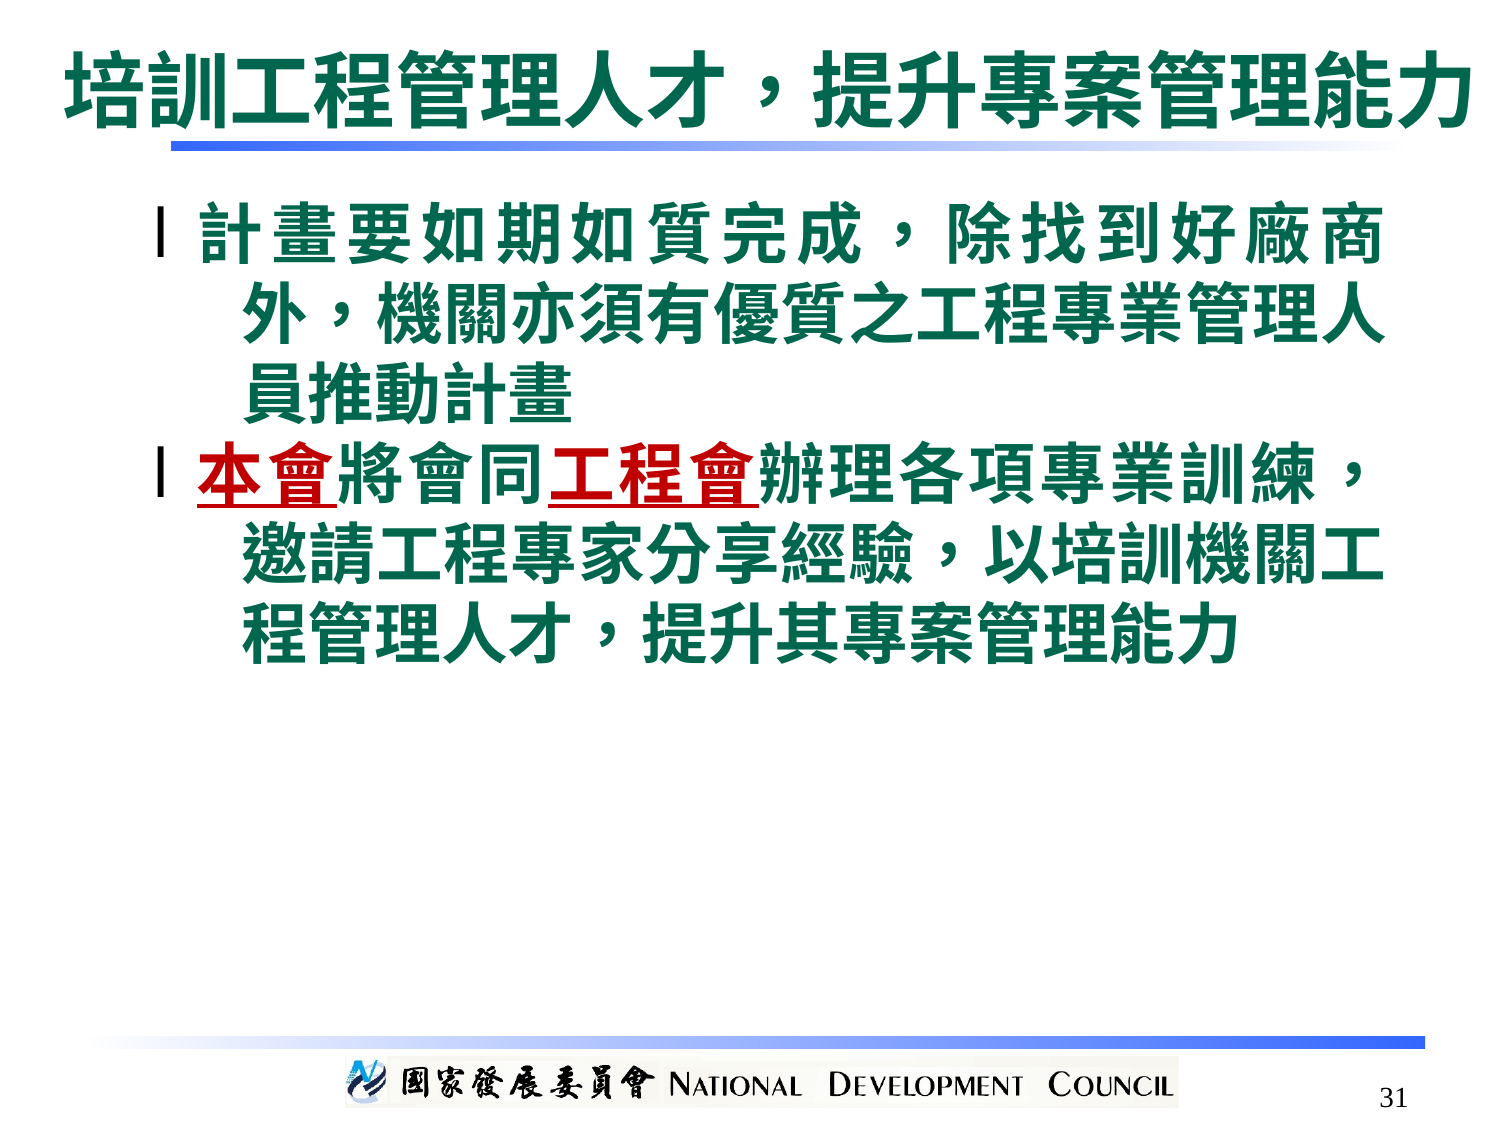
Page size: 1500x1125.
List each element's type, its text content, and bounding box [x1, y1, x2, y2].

text_box 計畫要如期如質完成，除找到好廠商外，機關亦須有優質之工程專業管理人員推動計畫 本會將會同工程會辦理各項專業訓練，邀請工程專家分享經驗，以培訓機關工程管理人才，提升其專案管理能力 [137, 184, 1402, 685]
text_box 31 [1364, 1070, 1490, 1106]
text_box 培訓工程管理人才，提升專案管理能力 [41, 31, 1500, 146]
